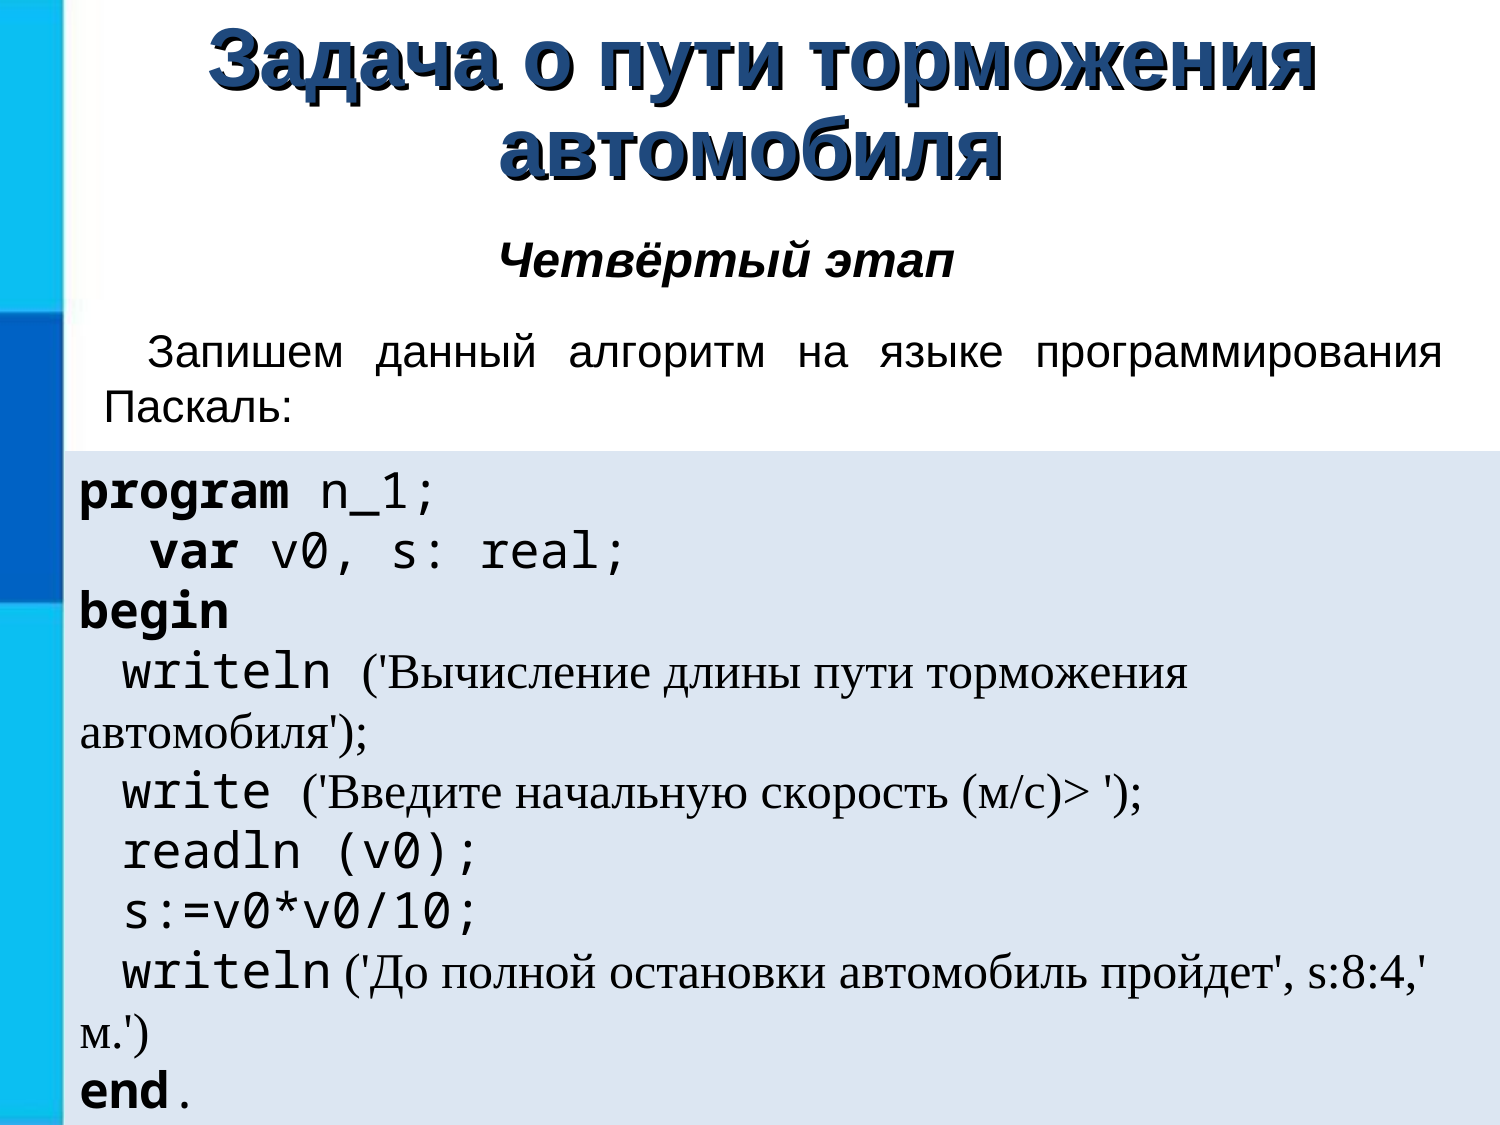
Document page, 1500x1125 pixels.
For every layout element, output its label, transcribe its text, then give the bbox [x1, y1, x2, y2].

text_box Задача о пути торможения автомобиля [100, 27, 1426, 182]
text_box program n_1; var v0, s: real; begin writeln ('Вычисление длины пути торможения автомобиля'); write ('Введите начальную скорость (м/с)> '); readln (v0); s:=v0*v0/10; writeln ('До полной остановки автомобиль пройдет', s:8:4,' м.') end. [64, 451, 1500, 1125]
text_box Запишем данный алгоритм на языке программирования Паскаль: [88, 314, 1459, 440]
picture [0, 0, 1500, 1125]
text_box Четвёртый этап [466, 219, 987, 296]
